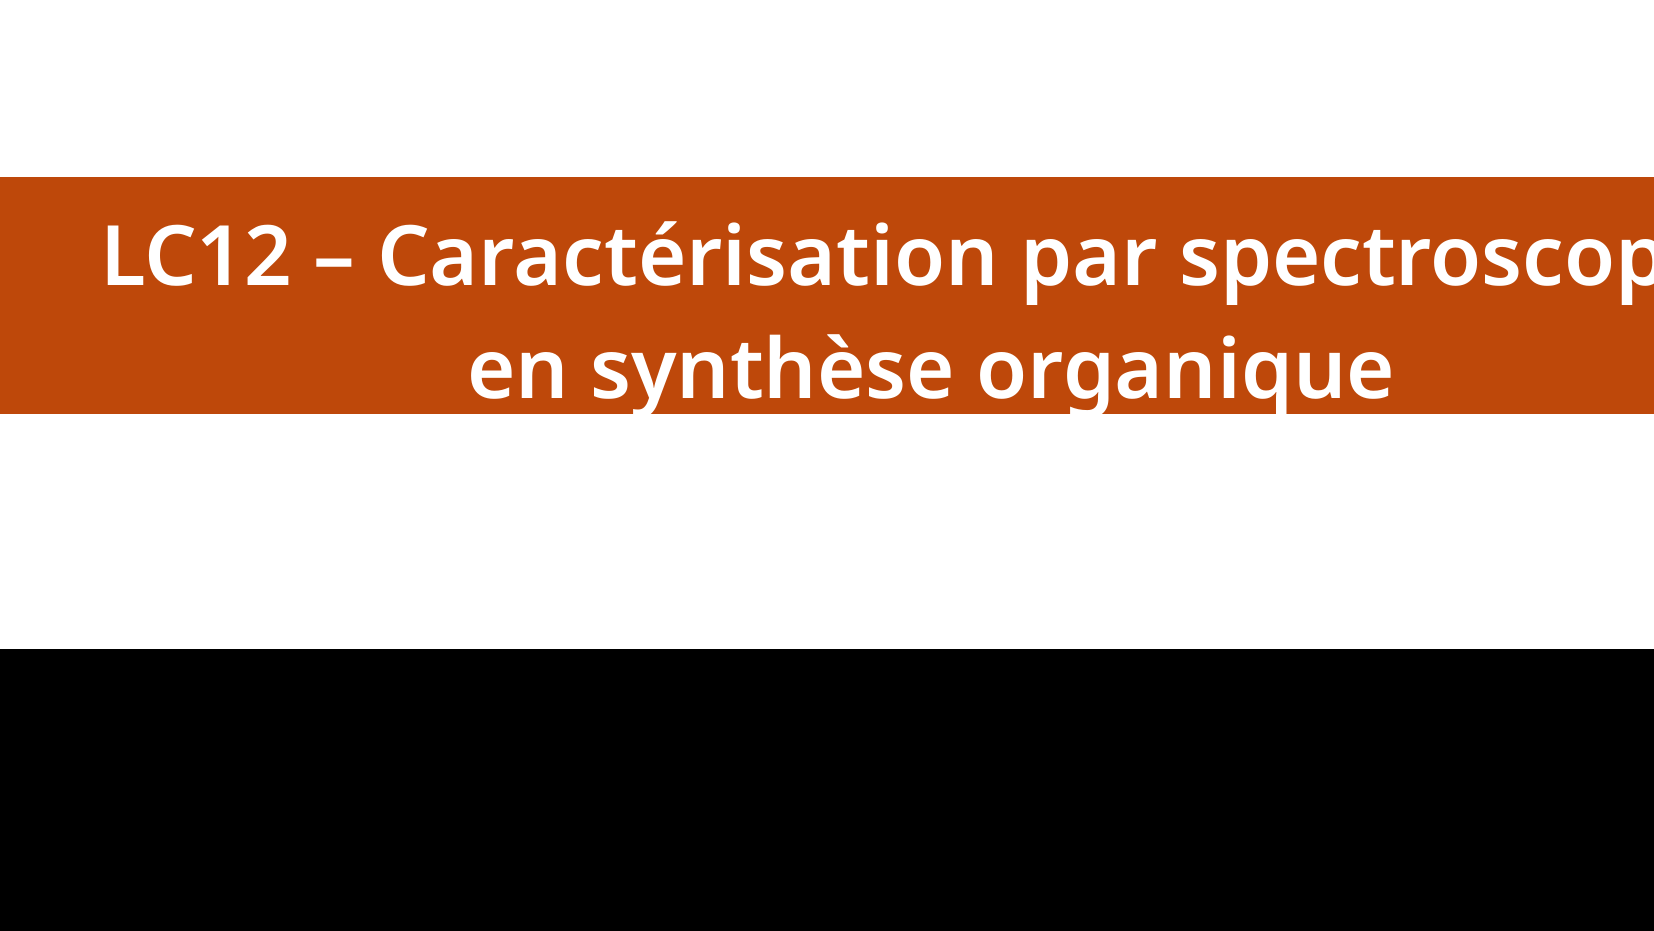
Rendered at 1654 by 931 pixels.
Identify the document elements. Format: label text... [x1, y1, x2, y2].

text_box [1632, 248, 1652, 277]
text_box [0, 649, 1654, 931]
text_box LC12 – Caractérisation par spectroscopie en synthèse organique [85, 188, 1568, 396]
text_box [0, 177, 1654, 414]
text_box [651, 396, 1098, 414]
text_box [1579, 248, 1600, 277]
text_box [1102, 396, 1276, 414]
